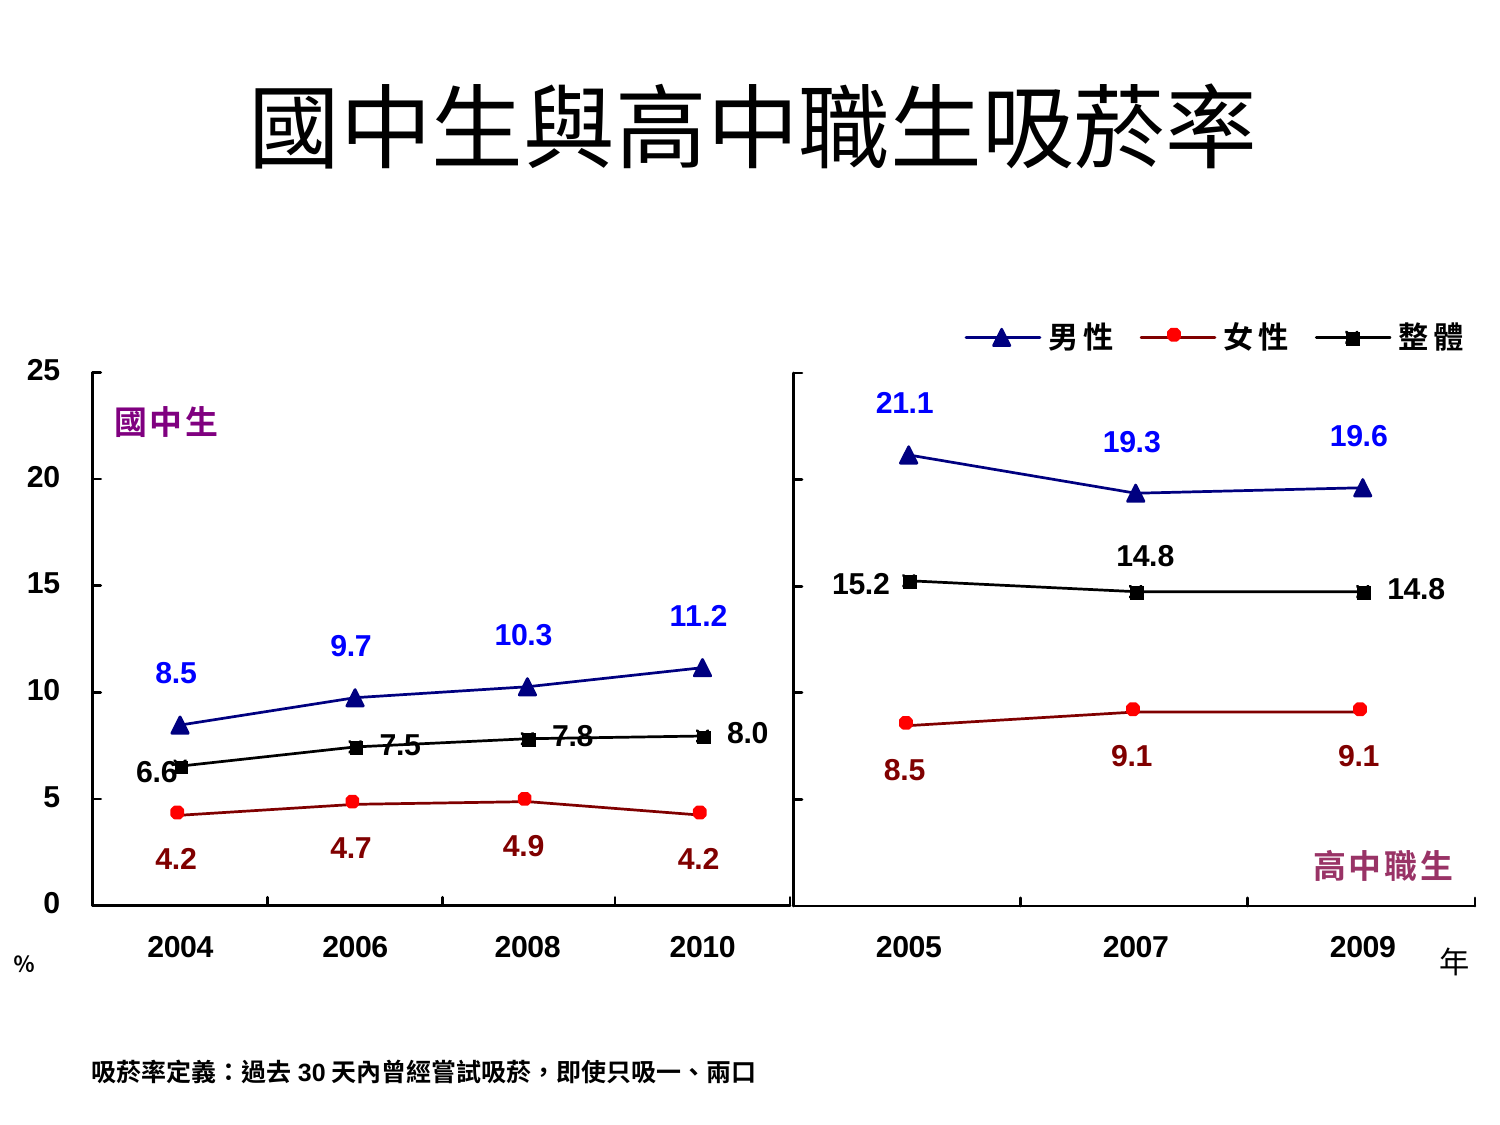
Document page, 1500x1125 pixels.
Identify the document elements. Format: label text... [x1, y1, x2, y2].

text_box 吸菸率定義：過去30天內曾經嘗試吸菸，即使只吸一、兩口 [76, 1048, 1081, 1094]
title 國中生與高中職生吸菸率 [112, 42, 1395, 207]
chart [0, 290, 1489, 994]
